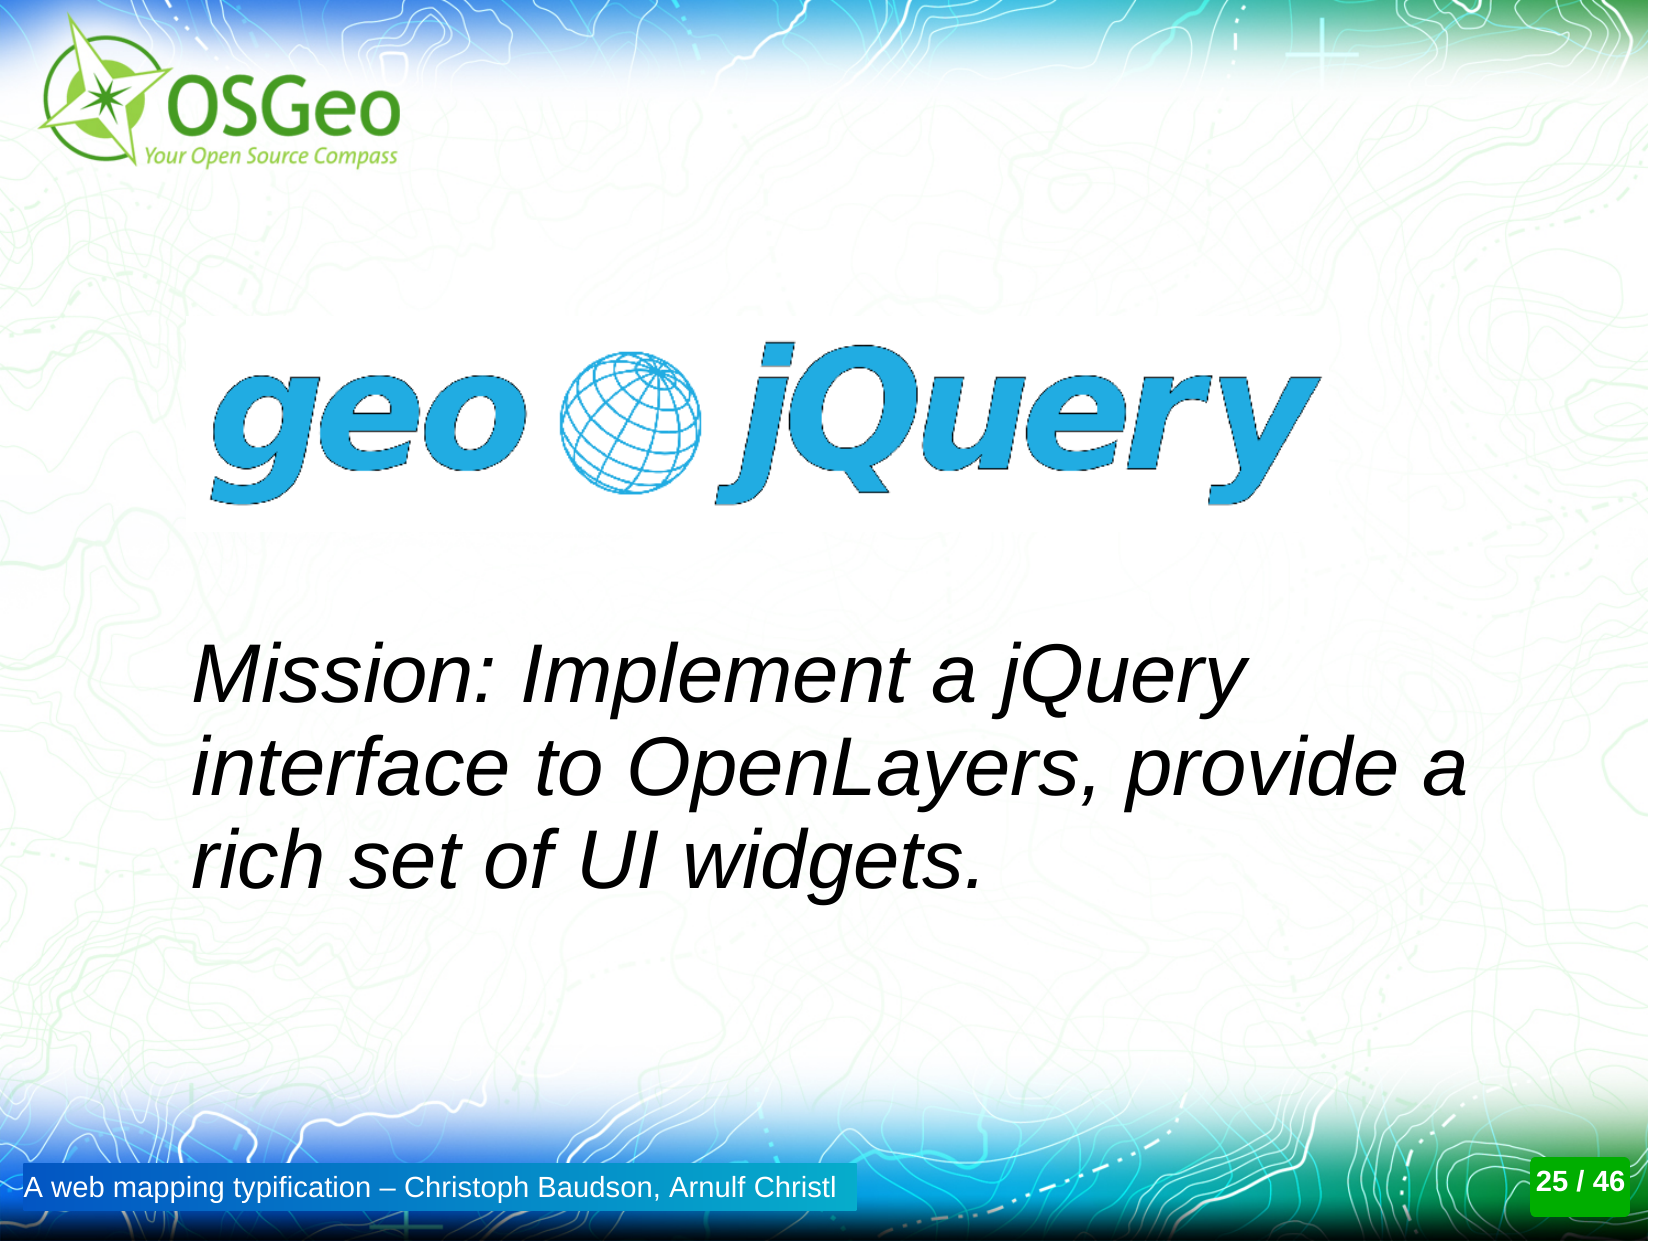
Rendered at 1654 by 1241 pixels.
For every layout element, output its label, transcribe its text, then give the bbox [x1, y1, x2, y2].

picture [0, 0, 1648, 1241]
text_box Mission: Implement a jQuery interface to OpenLayers, provide a rich set of UI widgets. [177, 620, 1565, 951]
